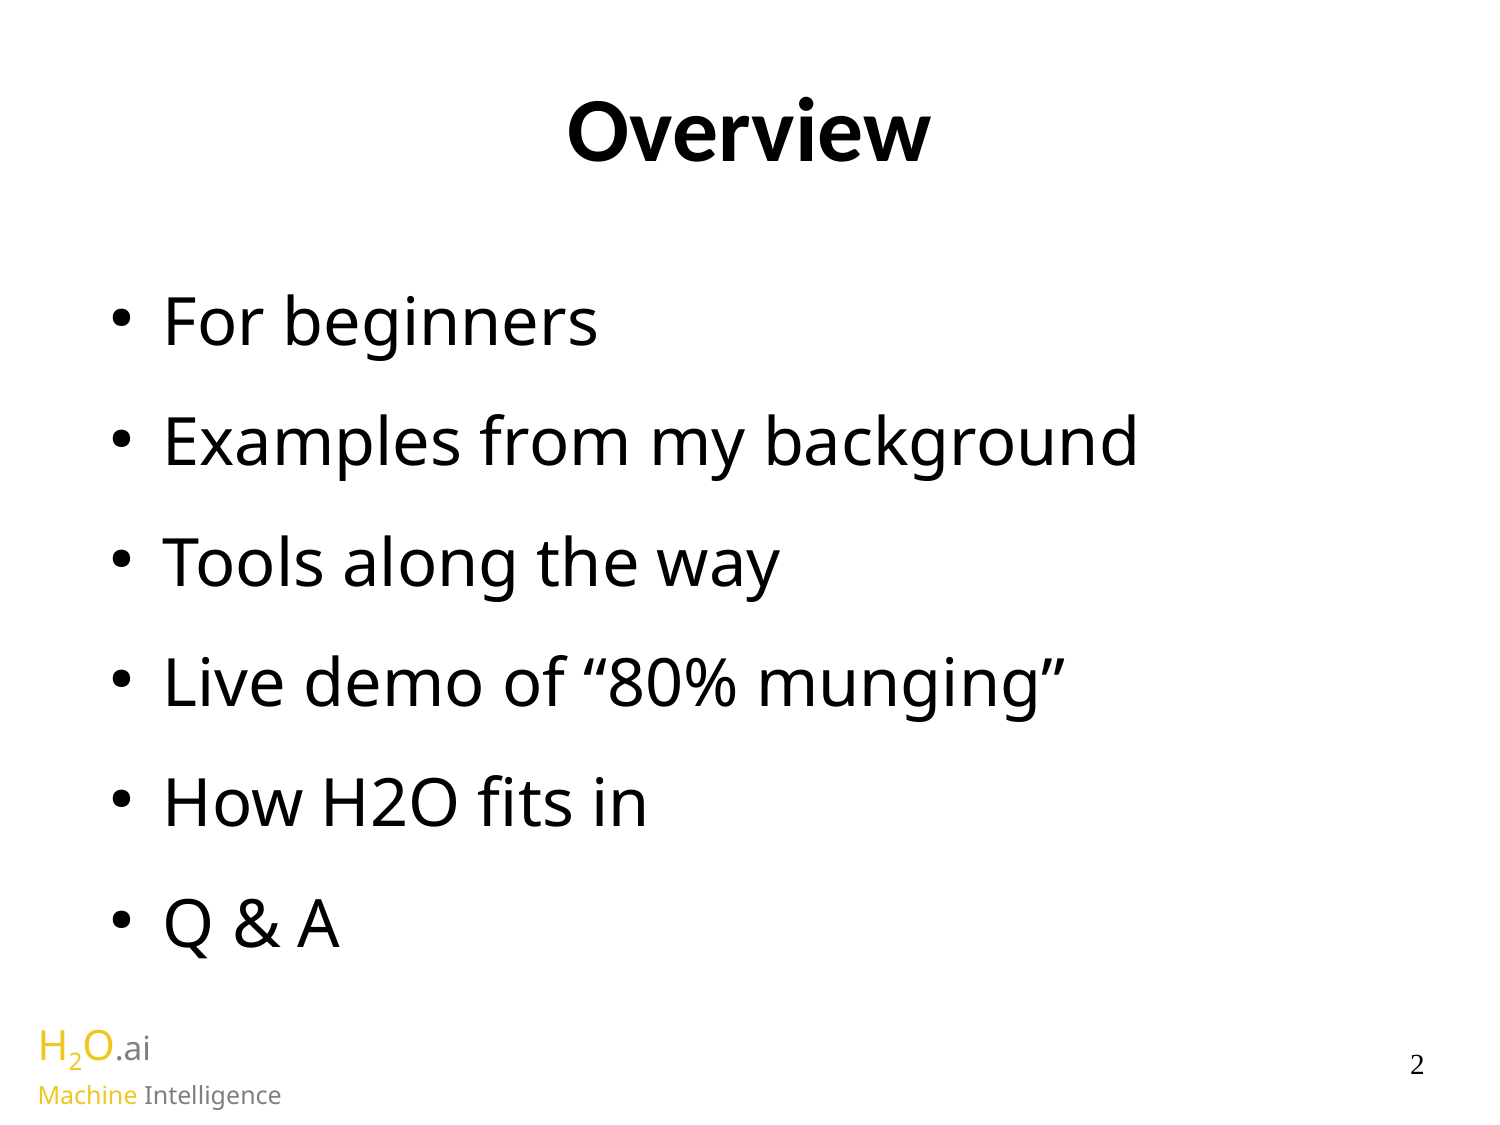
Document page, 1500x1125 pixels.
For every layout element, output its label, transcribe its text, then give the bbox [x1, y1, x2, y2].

list For beginners Examples from my background Tools along the way Live demo of “80% munging” How H2O fits in Q & A [91, 274, 1367, 891]
title Overview [75, 15, 1425, 263]
